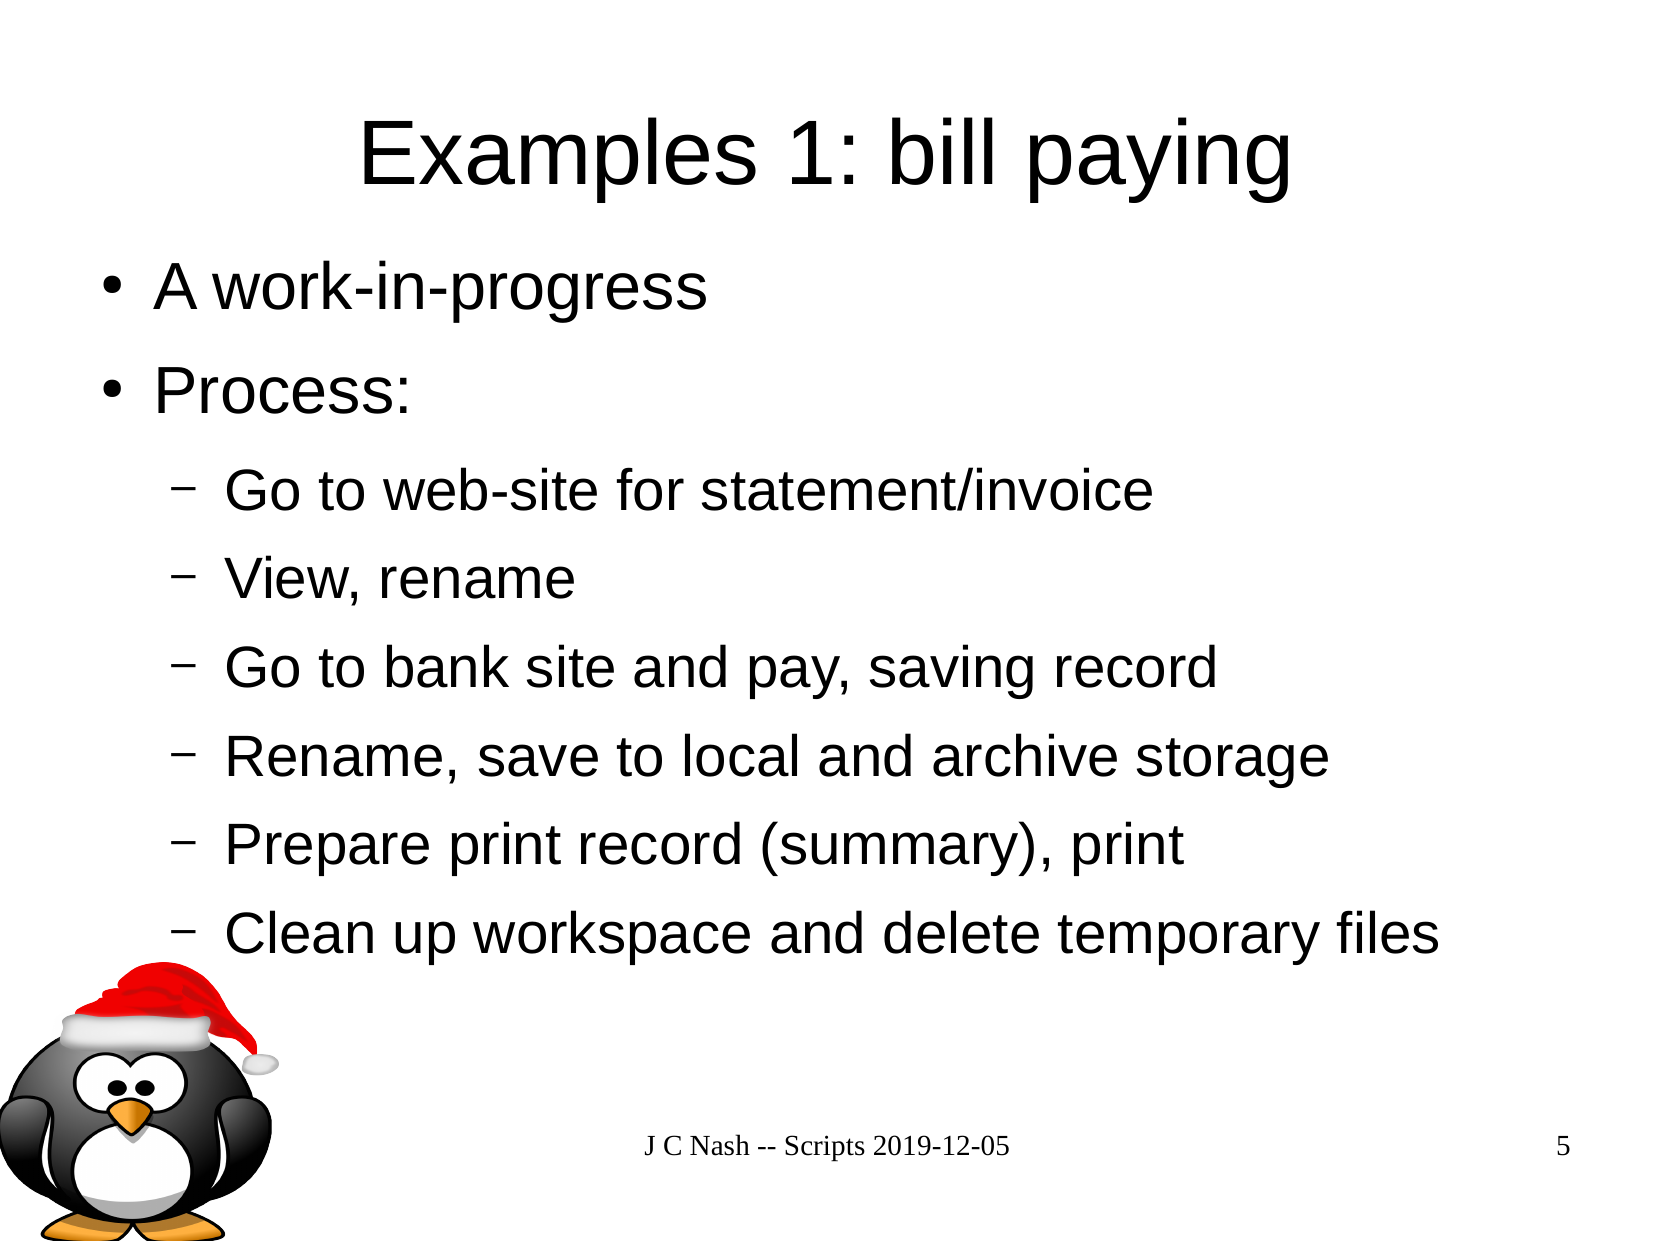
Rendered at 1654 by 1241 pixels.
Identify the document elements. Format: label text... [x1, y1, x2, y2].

title Examples 1: bill paying [82, 49, 1571, 248]
list A work-in-progress Process: Go to web-site for statement/invoice View, rename Go to bank site and pay, saving record Rename, save to local and archive storage Prepare print record (summary), print Clean up workspace and delete temporary files [82, 248, 1571, 969]
picture [0, 962, 279, 1241]
